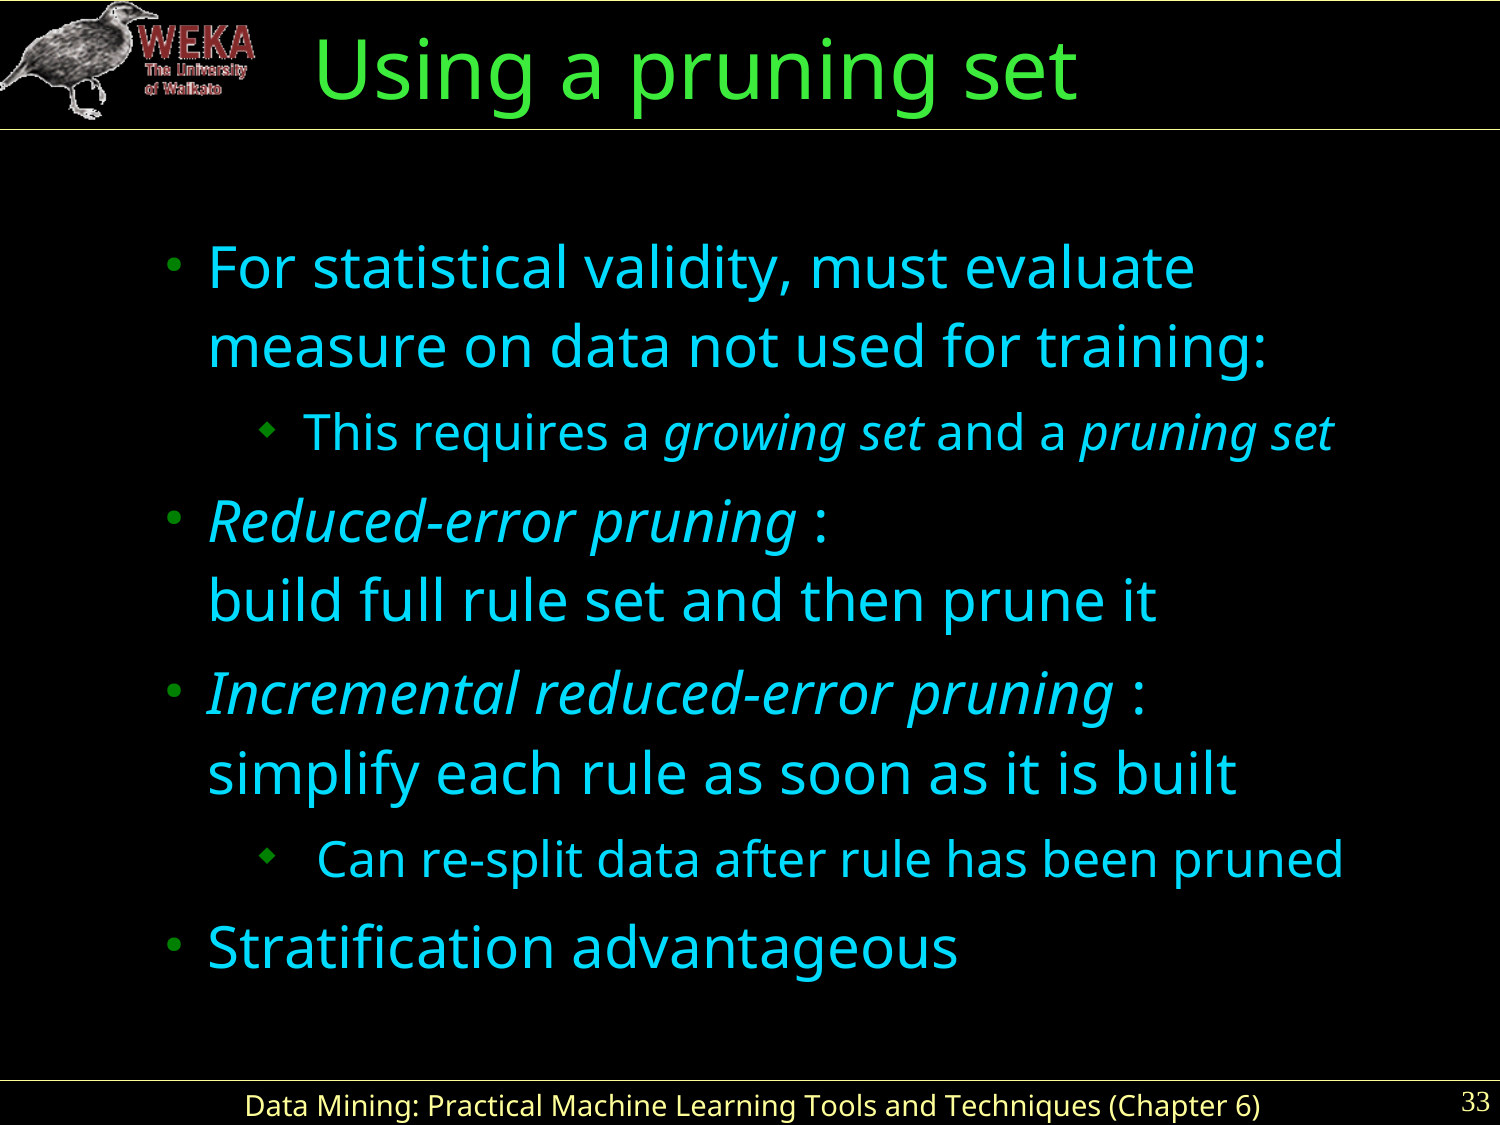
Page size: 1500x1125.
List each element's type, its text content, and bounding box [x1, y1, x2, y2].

title Using a pruning set [297, 0, 1500, 148]
list For statistical validity, must evaluate measure on data not used for training: This requires a growing set and a pruning set Reduced-error pruning : build full rule set and then prune it Incremental reduced-error pruning : simplify each rule as soon as it is built Can re-split data after rule has been pruned Stratification advantageous [149, 218, 1388, 894]
picture [0, 1, 266, 129]
